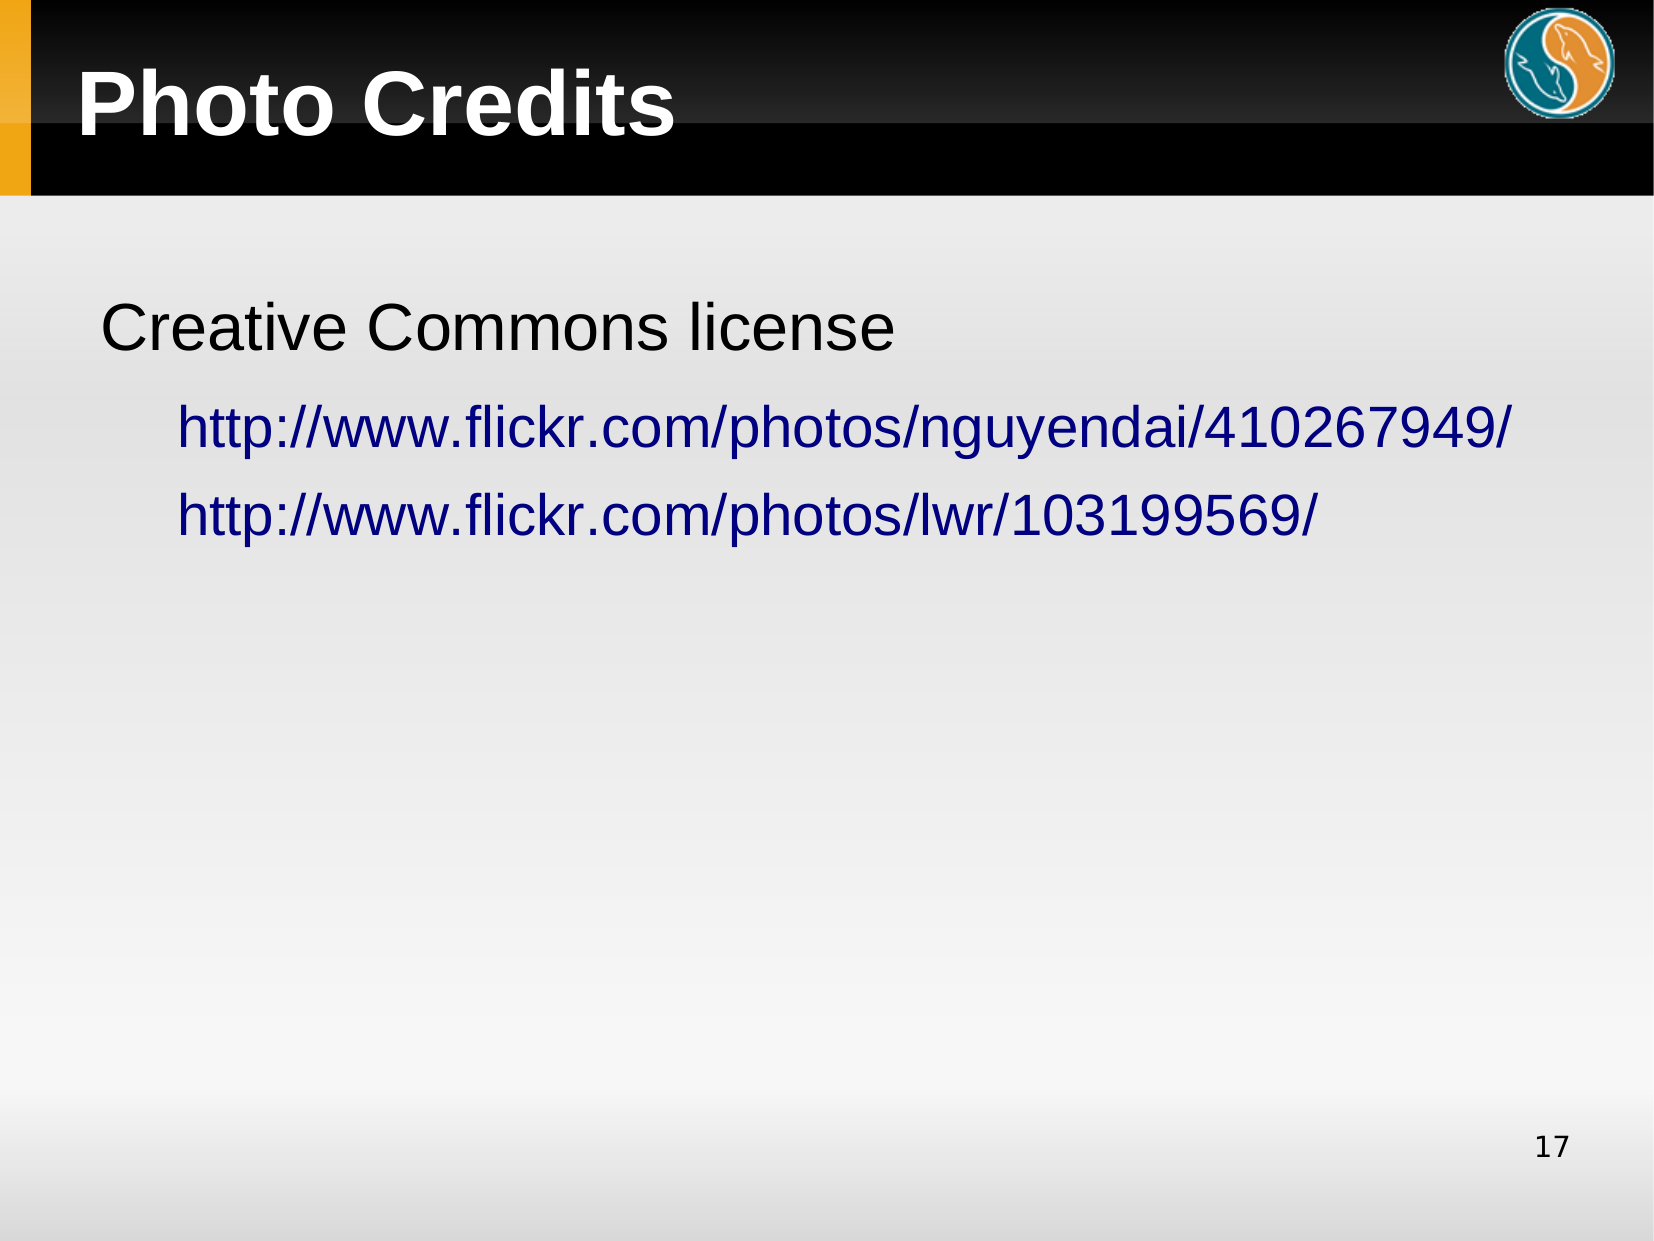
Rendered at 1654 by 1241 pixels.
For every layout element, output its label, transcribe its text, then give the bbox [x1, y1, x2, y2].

list Creative Commons license http://www.flickr.com/photos/nguyendai/410267949/ http://www.flickr.com/photos/lwr/103199569/ [82, 290, 1571, 1094]
picture [0, 0, 1654, 1241]
title Photo Credits [76, 0, 1565, 208]
